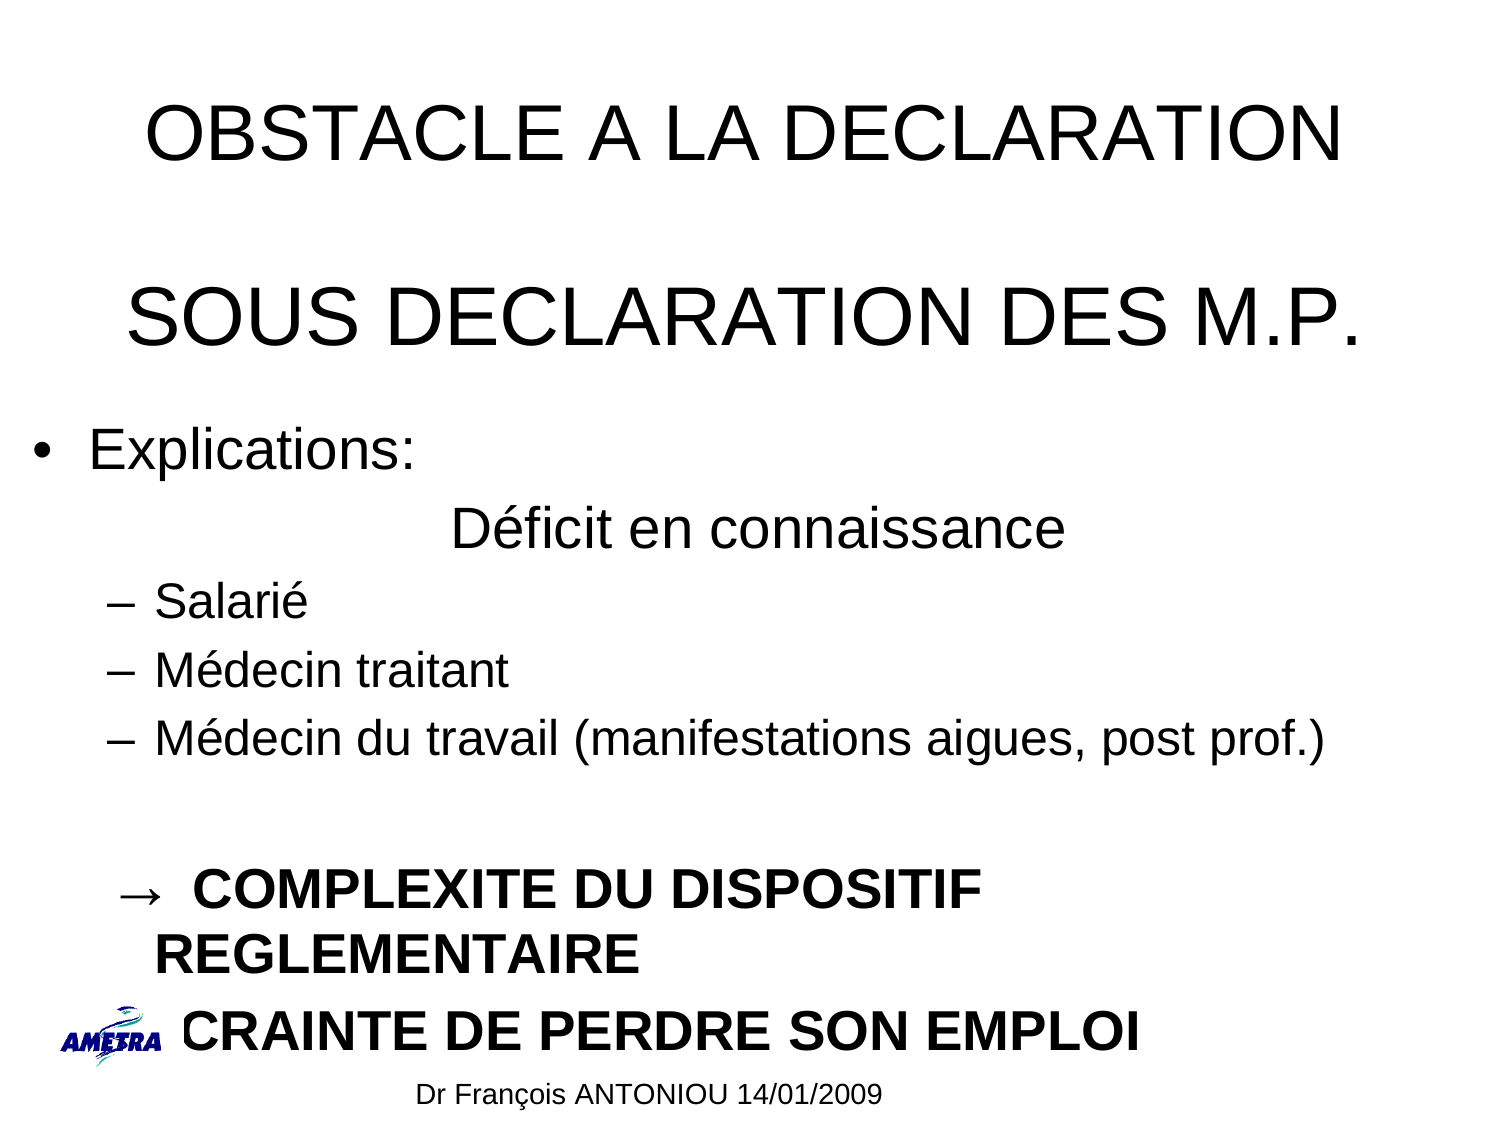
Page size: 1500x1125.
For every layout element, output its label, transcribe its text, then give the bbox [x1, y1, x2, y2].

title OBSTACLE A LA DECLARATION SOUS DECLARATION DES M.P. [64, 70, 1426, 381]
list Explications: Déficit en connaissance Salarié Médecin traitant Médecin du travail (manifestations aigues, post prof.) → COMPLEXITE DU DISPOSITIF REGLEMENTAIRE → CRAINTE DE PERDRE SON EMPLOI [17, 408, 1500, 1094]
picture [41, 984, 184, 1093]
